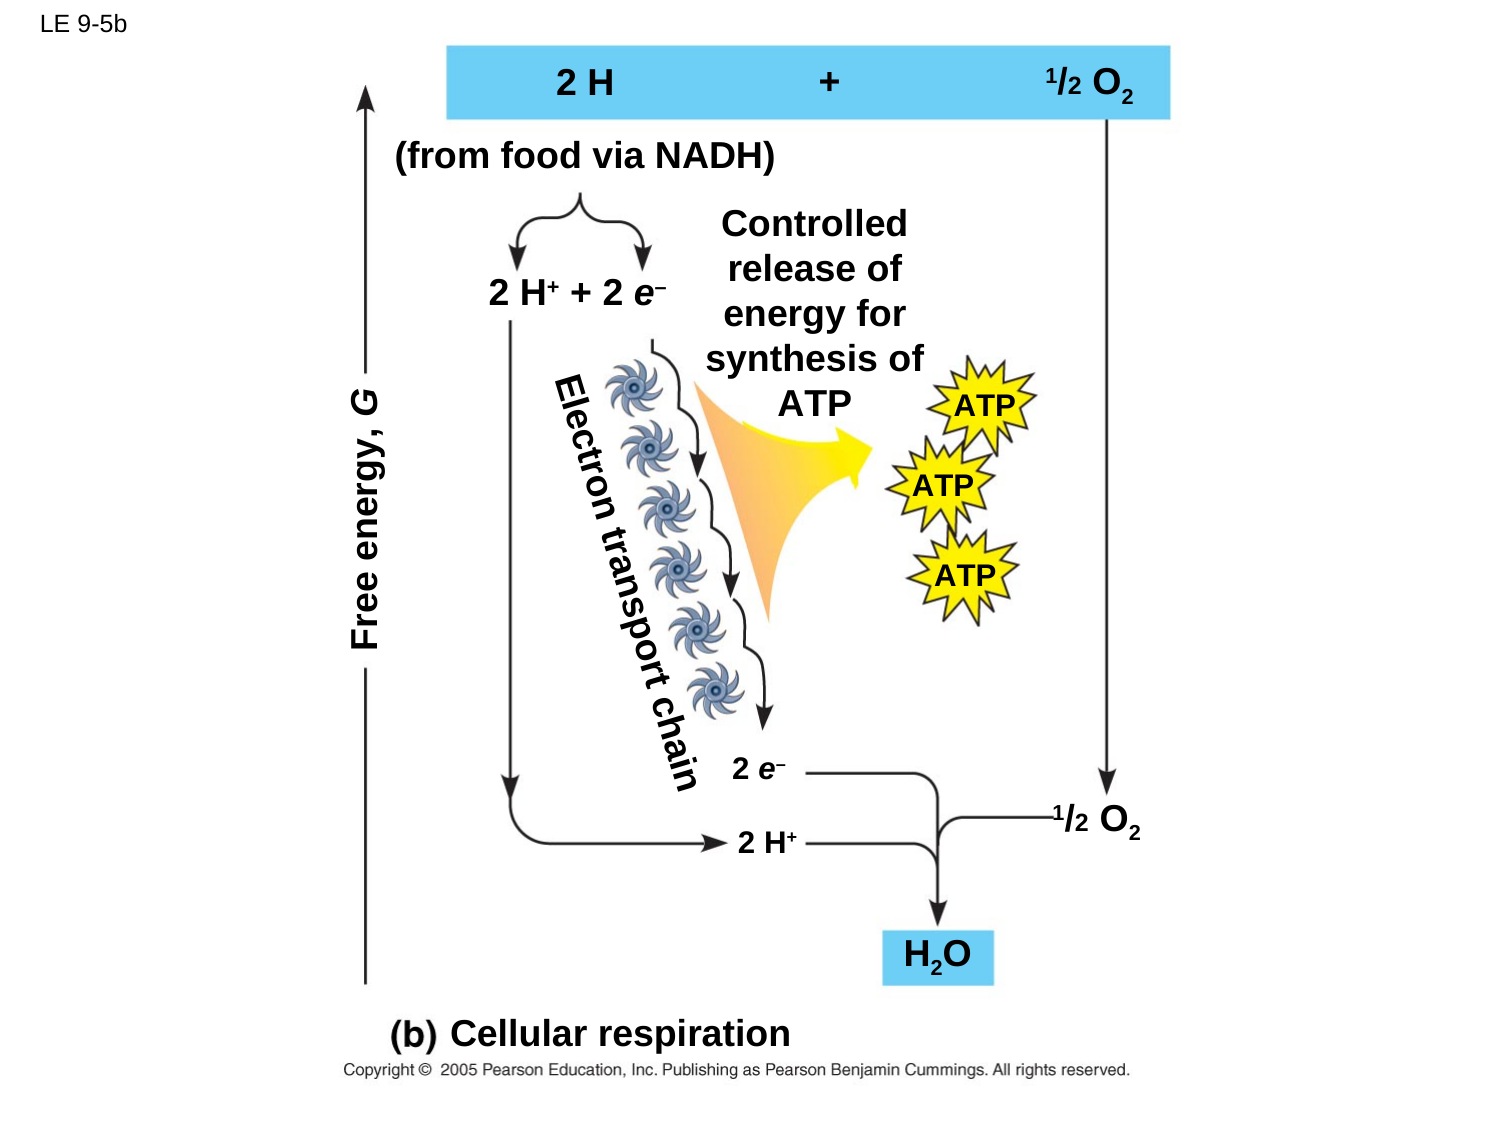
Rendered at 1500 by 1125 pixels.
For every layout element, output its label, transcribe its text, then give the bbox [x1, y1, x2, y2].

text_box ATP [895, 465, 991, 527]
text_box (from food via NADH) [394, 130, 793, 191]
text_box ATP [937, 385, 1033, 447]
text_box 2 e– [732, 748, 809, 801]
text_box ATP [917, 554, 1013, 616]
text_box 2 H [556, 57, 626, 109]
title LE 9-5b [24, 0, 351, 51]
text_box 1/2 O2 [1045, 57, 1144, 110]
text_box + [818, 56, 889, 109]
text_box Cellular respiration [450, 1008, 832, 1057]
text_box Free energy, G [339, 365, 392, 651]
text_box Controlled release of energy for synthesis of ATP [703, 198, 927, 426]
text_box 2 H+ + 2 e– [488, 267, 703, 342]
text_box 2 H+ [737, 821, 817, 871]
text_box H2O [903, 928, 982, 978]
text_box 1/2 O2 [1052, 793, 1151, 847]
picture [315, 37, 1185, 1088]
text_box Electron transport chain [531, 368, 720, 818]
